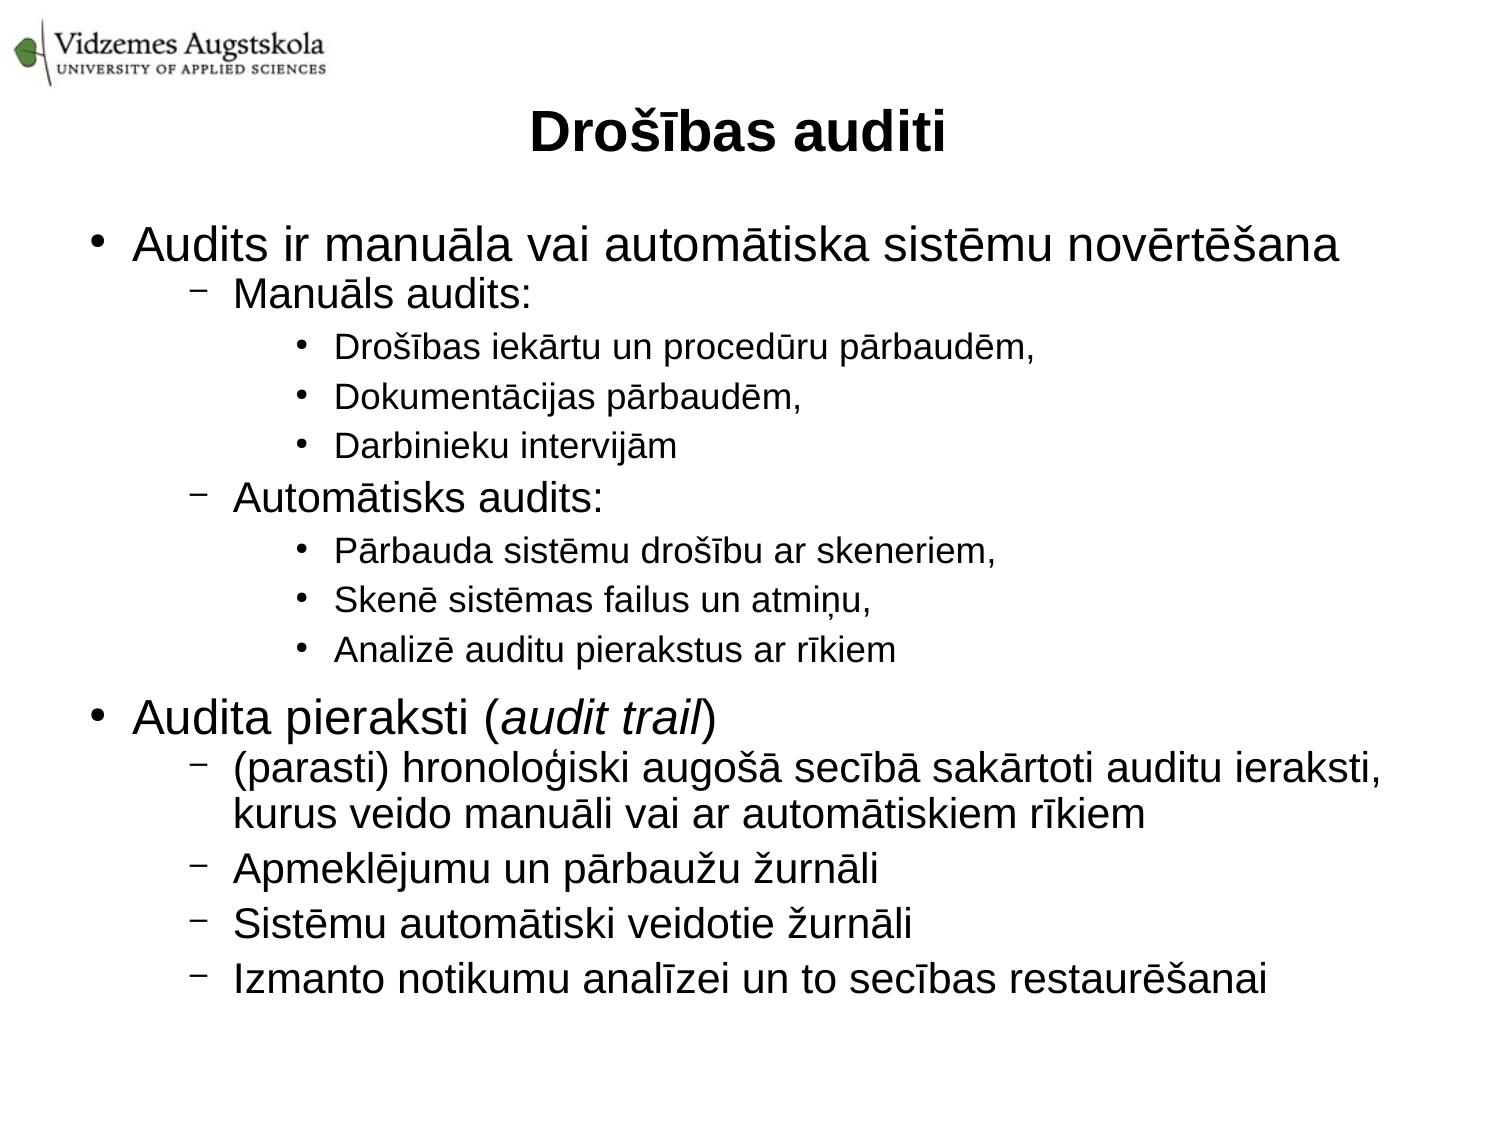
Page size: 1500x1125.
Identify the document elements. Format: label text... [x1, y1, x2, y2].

picture [5, 2, 334, 102]
title Drošības auditi [85, 87, 1372, 177]
list Audits ir manuāla vai automātiska sistēmu novērtēšana Manuāls audits: Drošības iekārtu un procedūru pārbaudēm, Dokumentācijas pārbaudēm, Darbinieku intervijām Automātisks audits: Pārbauda sistēmu drošību ar skeneriem, Skenē sistēmas failus un atmiņu, Analizē auditu pierakstus ar rīkiem Audita pieraksti (audit trail) (parasti) hronoloģiski augošā secībā sakārtoti auditu ieraksti, kurus veido manuāli vai ar automātiskiem rīkiem Apmeklējumu un pārbaužu žurnāli Sistēmu automātiski veidotie žurnāli Izmanto notikumu analīzei un to secības restaurēšanai [74, 214, 1424, 1004]
